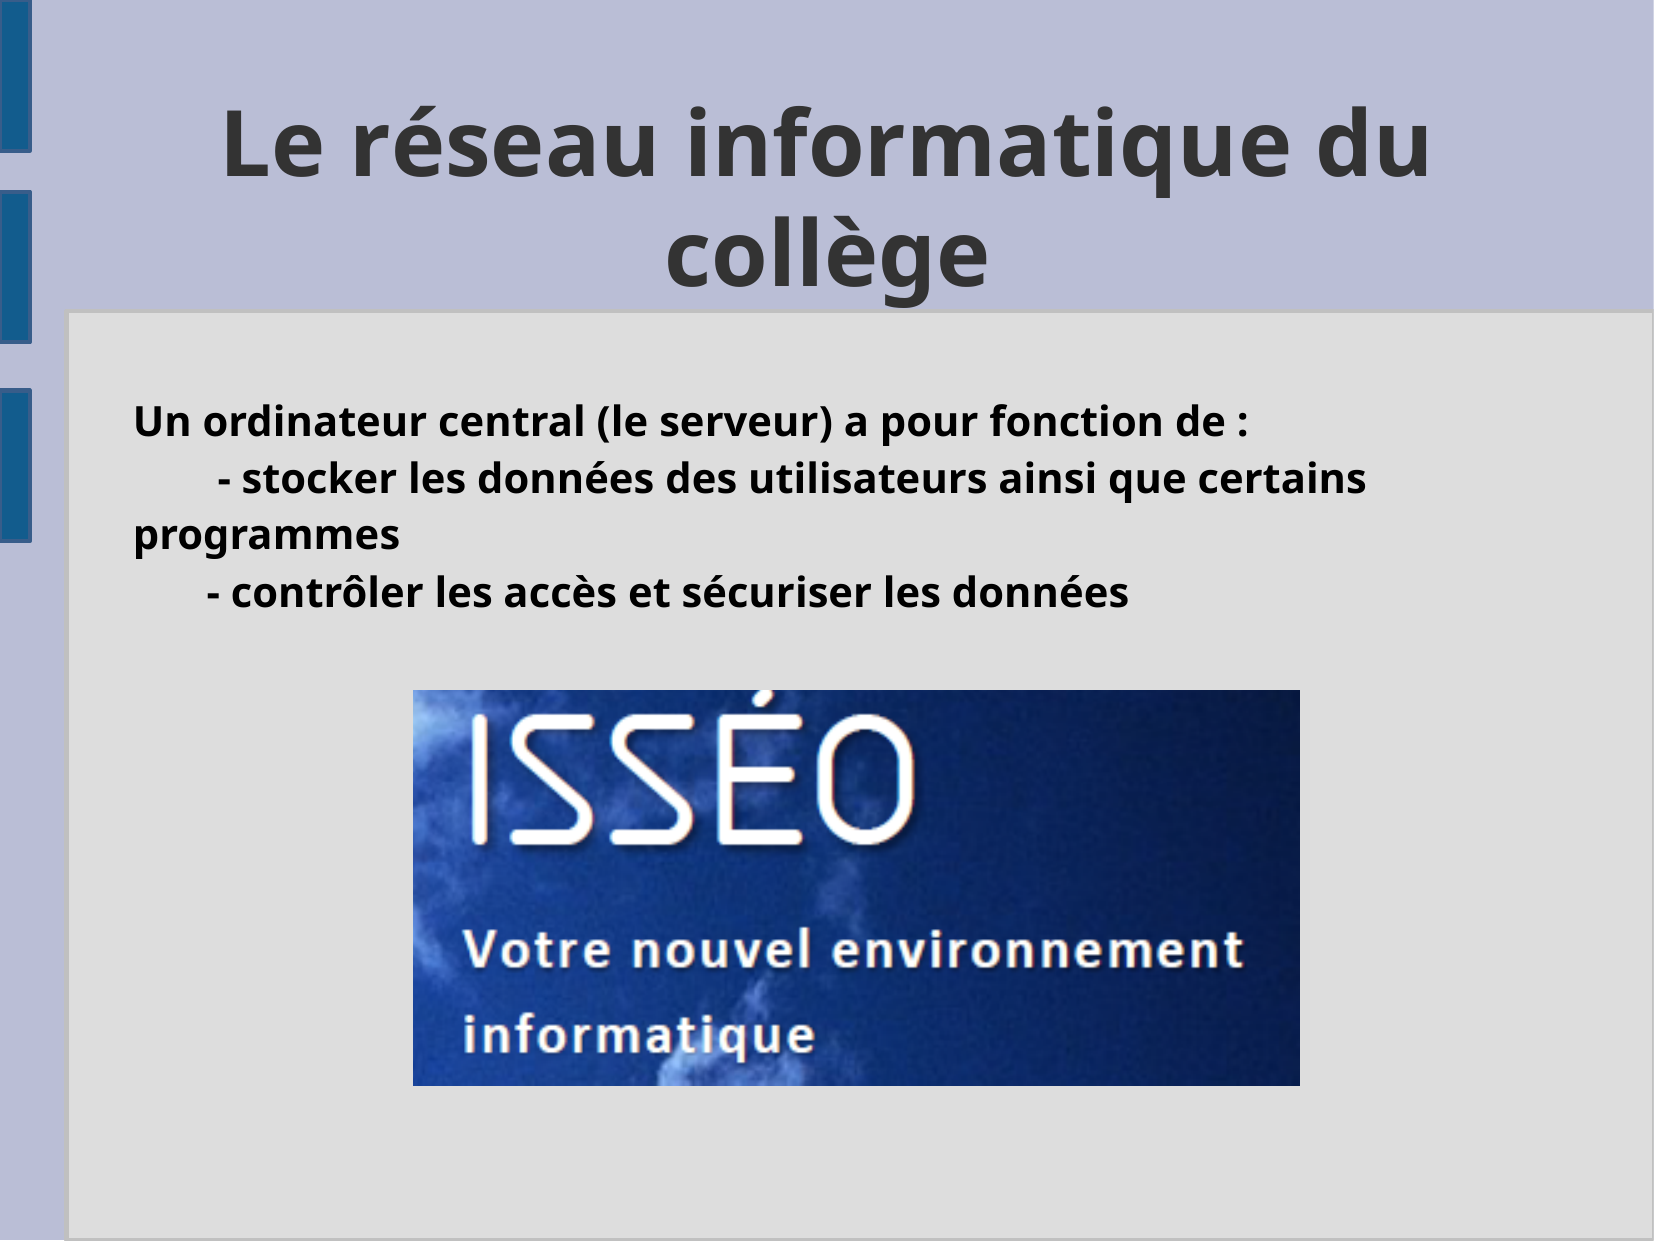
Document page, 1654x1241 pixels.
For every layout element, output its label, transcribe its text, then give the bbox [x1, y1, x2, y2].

text_box Un ordinateur central (le serveur) a pour fonction de : - stocker les données des utilisateurs ainsi que certains programmes - contrôler les accès et sécuriser les données [118, 383, 1595, 573]
title Le réseau informatique du collège [121, 66, 1534, 323]
picture [413, 690, 1300, 1086]
